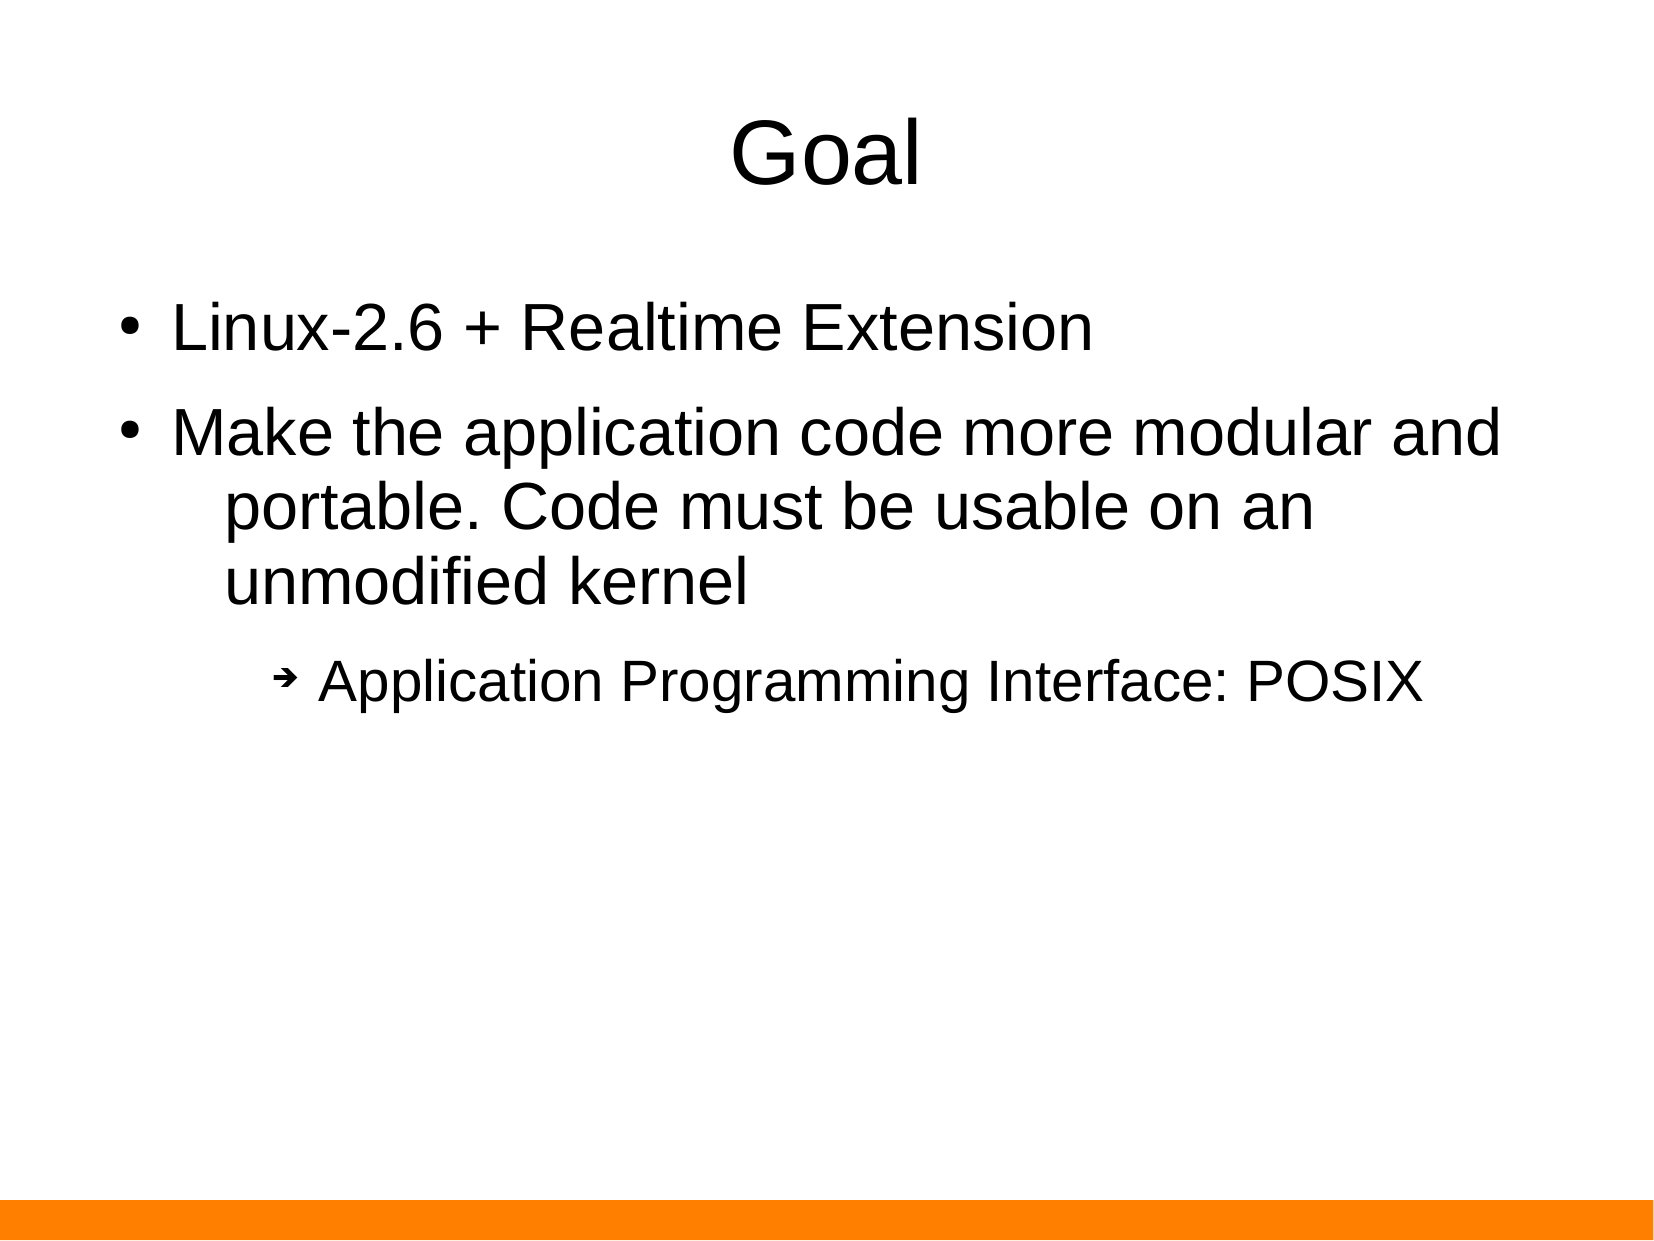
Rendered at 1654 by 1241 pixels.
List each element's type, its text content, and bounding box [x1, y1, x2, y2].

text_box [0, 1200, 1654, 1241]
title Goal [82, 49, 1571, 257]
list Linux-2.6 + Realtime Extension Make the application code more modular and portable. Code must be usable on an unmodified kernel Application Programming Interface: POSIX [82, 290, 1571, 1109]
